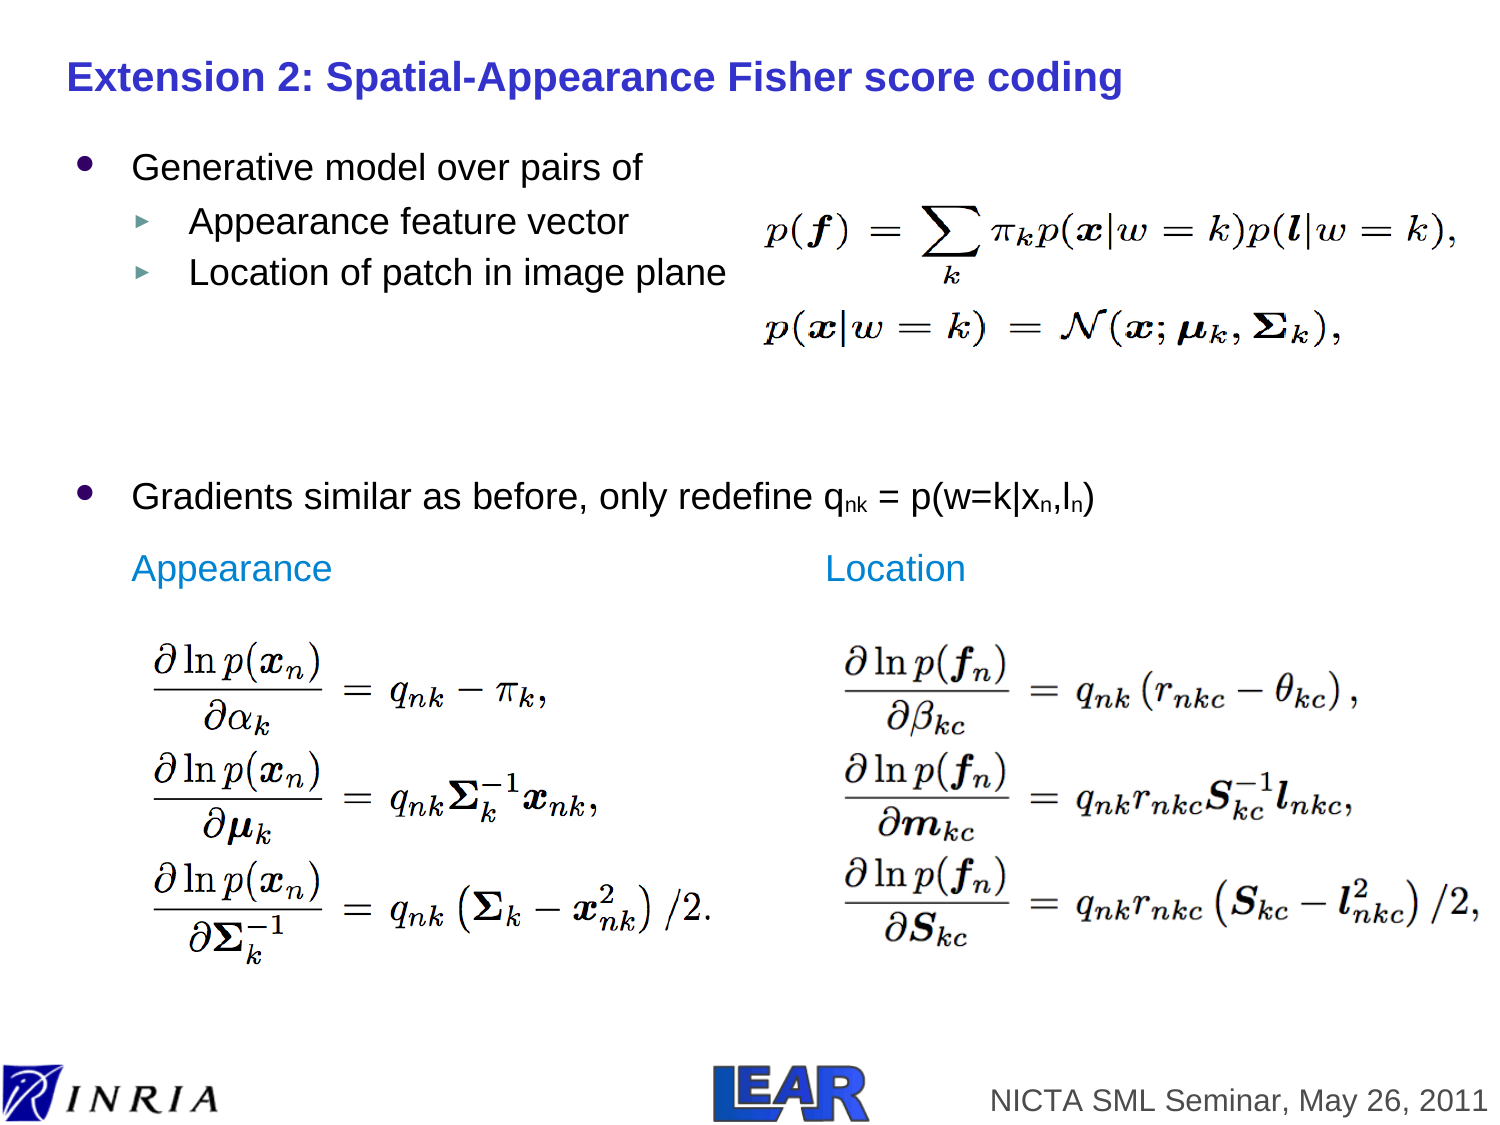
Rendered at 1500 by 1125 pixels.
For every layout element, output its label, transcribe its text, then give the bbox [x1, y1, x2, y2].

picture [743, 306, 1352, 356]
picture [814, 629, 1493, 965]
list Generative model over pairs of Appearance feature vector Location of patch in image plane Gradients similar as before, only redefine qnk = p(w=k|xn,ln) Appearance Location [75, 146, 1430, 1024]
picture [132, 631, 728, 973]
title Extension 2: Spatial-Appearance Fisher score coding [51, 34, 1459, 118]
picture [756, 191, 1465, 286]
picture [709, 1063, 872, 1124]
picture [0, 1050, 361, 1125]
